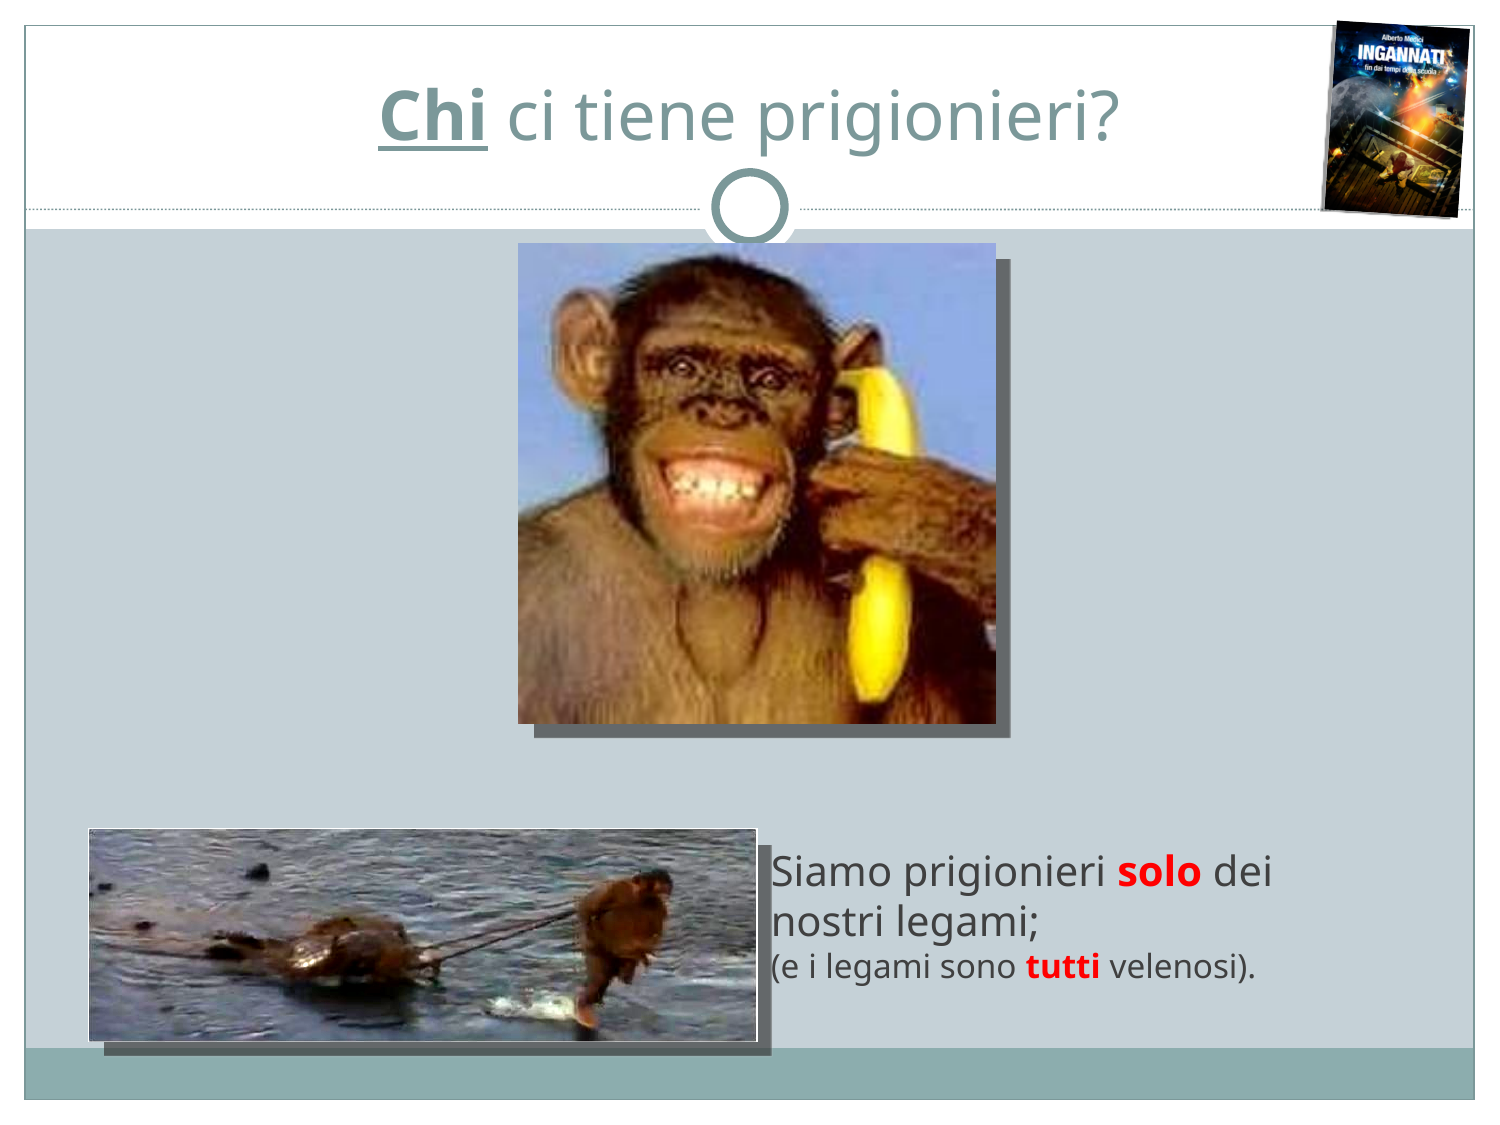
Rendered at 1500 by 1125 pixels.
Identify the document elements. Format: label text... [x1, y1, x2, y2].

title Chi ci tiene prigionieri? [49, 37, 1330, 162]
picture [1324, 20, 1470, 219]
picture [88, 828, 758, 1042]
picture [518, 243, 996, 724]
text_box Siamo prigionieri solo dei nostri legami; (e i legami sono tutti velenosi). [758, 837, 1353, 999]
